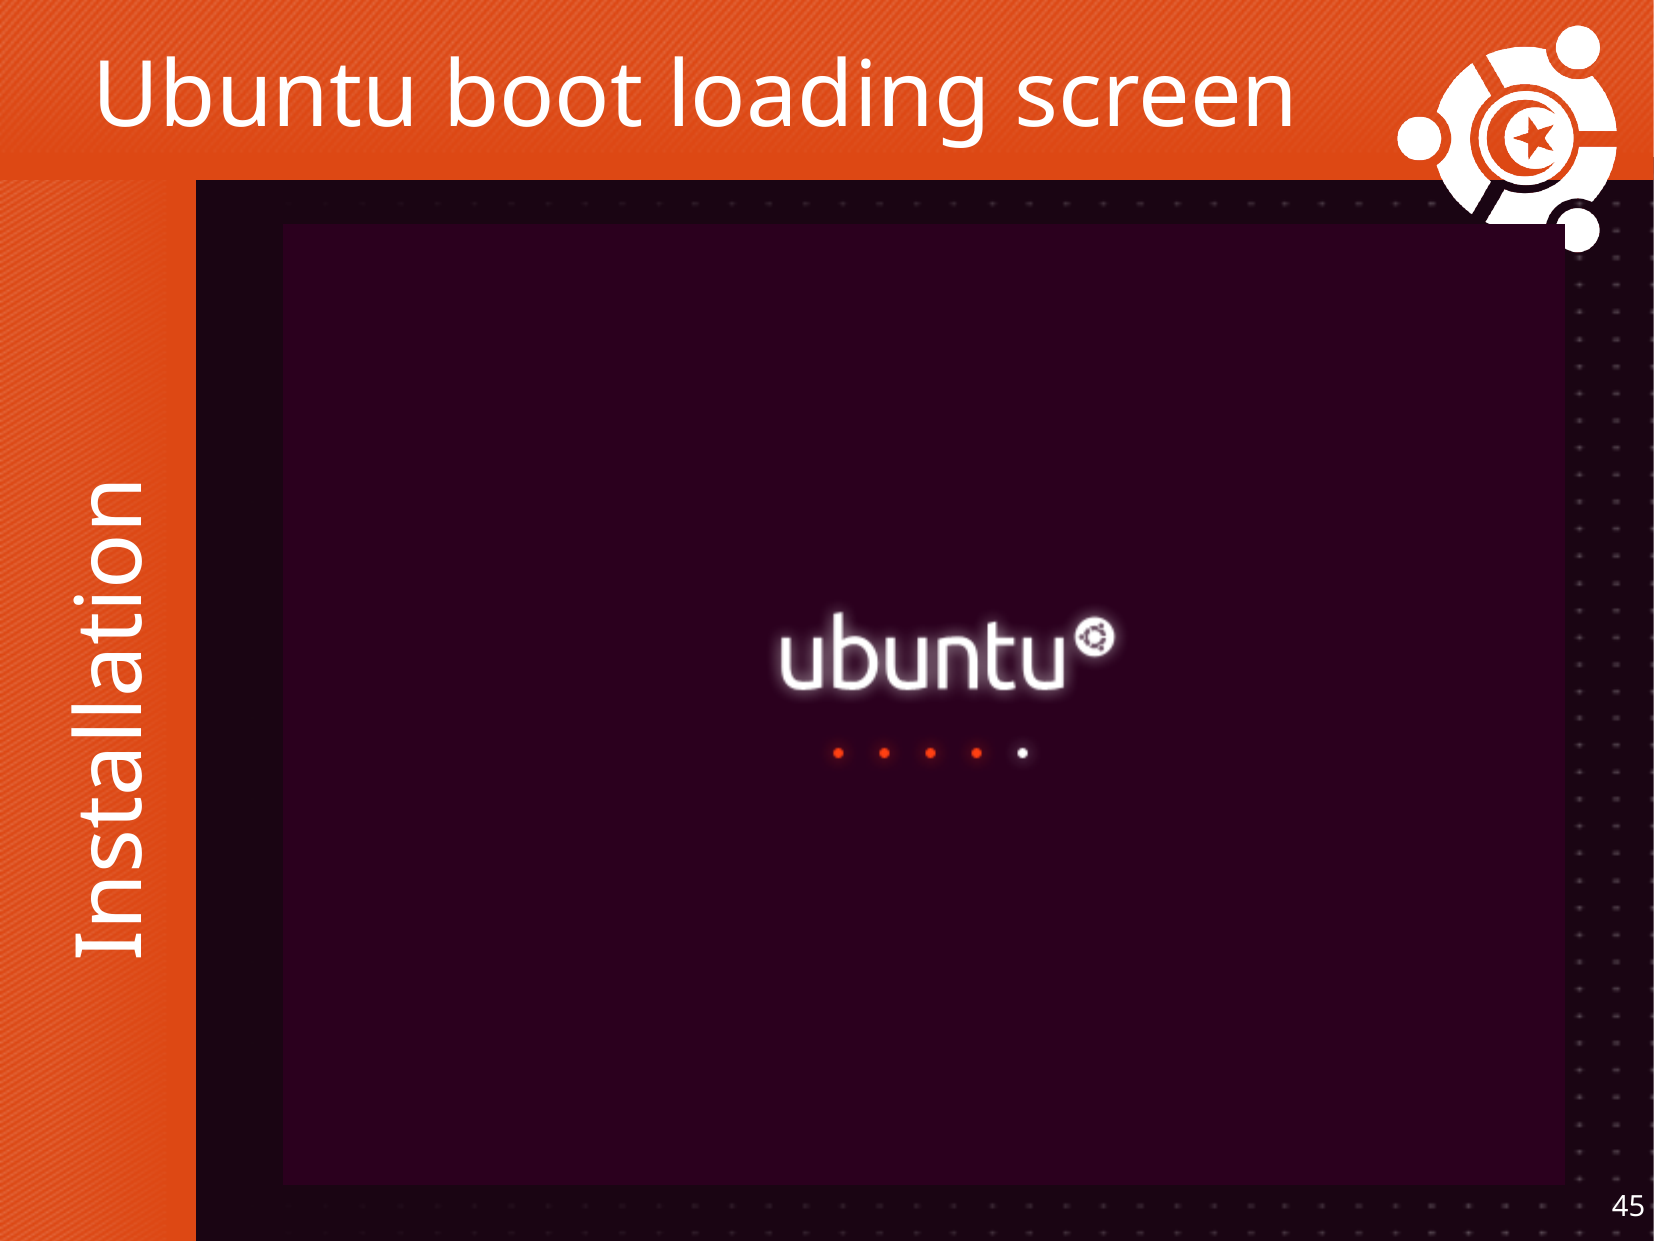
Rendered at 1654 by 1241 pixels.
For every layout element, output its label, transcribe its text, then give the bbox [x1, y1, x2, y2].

title Installation [17, 210, 196, 1229]
title Ubuntu boot loading screen [0, 2, 1394, 181]
picture [0, 0, 1654, 1241]
